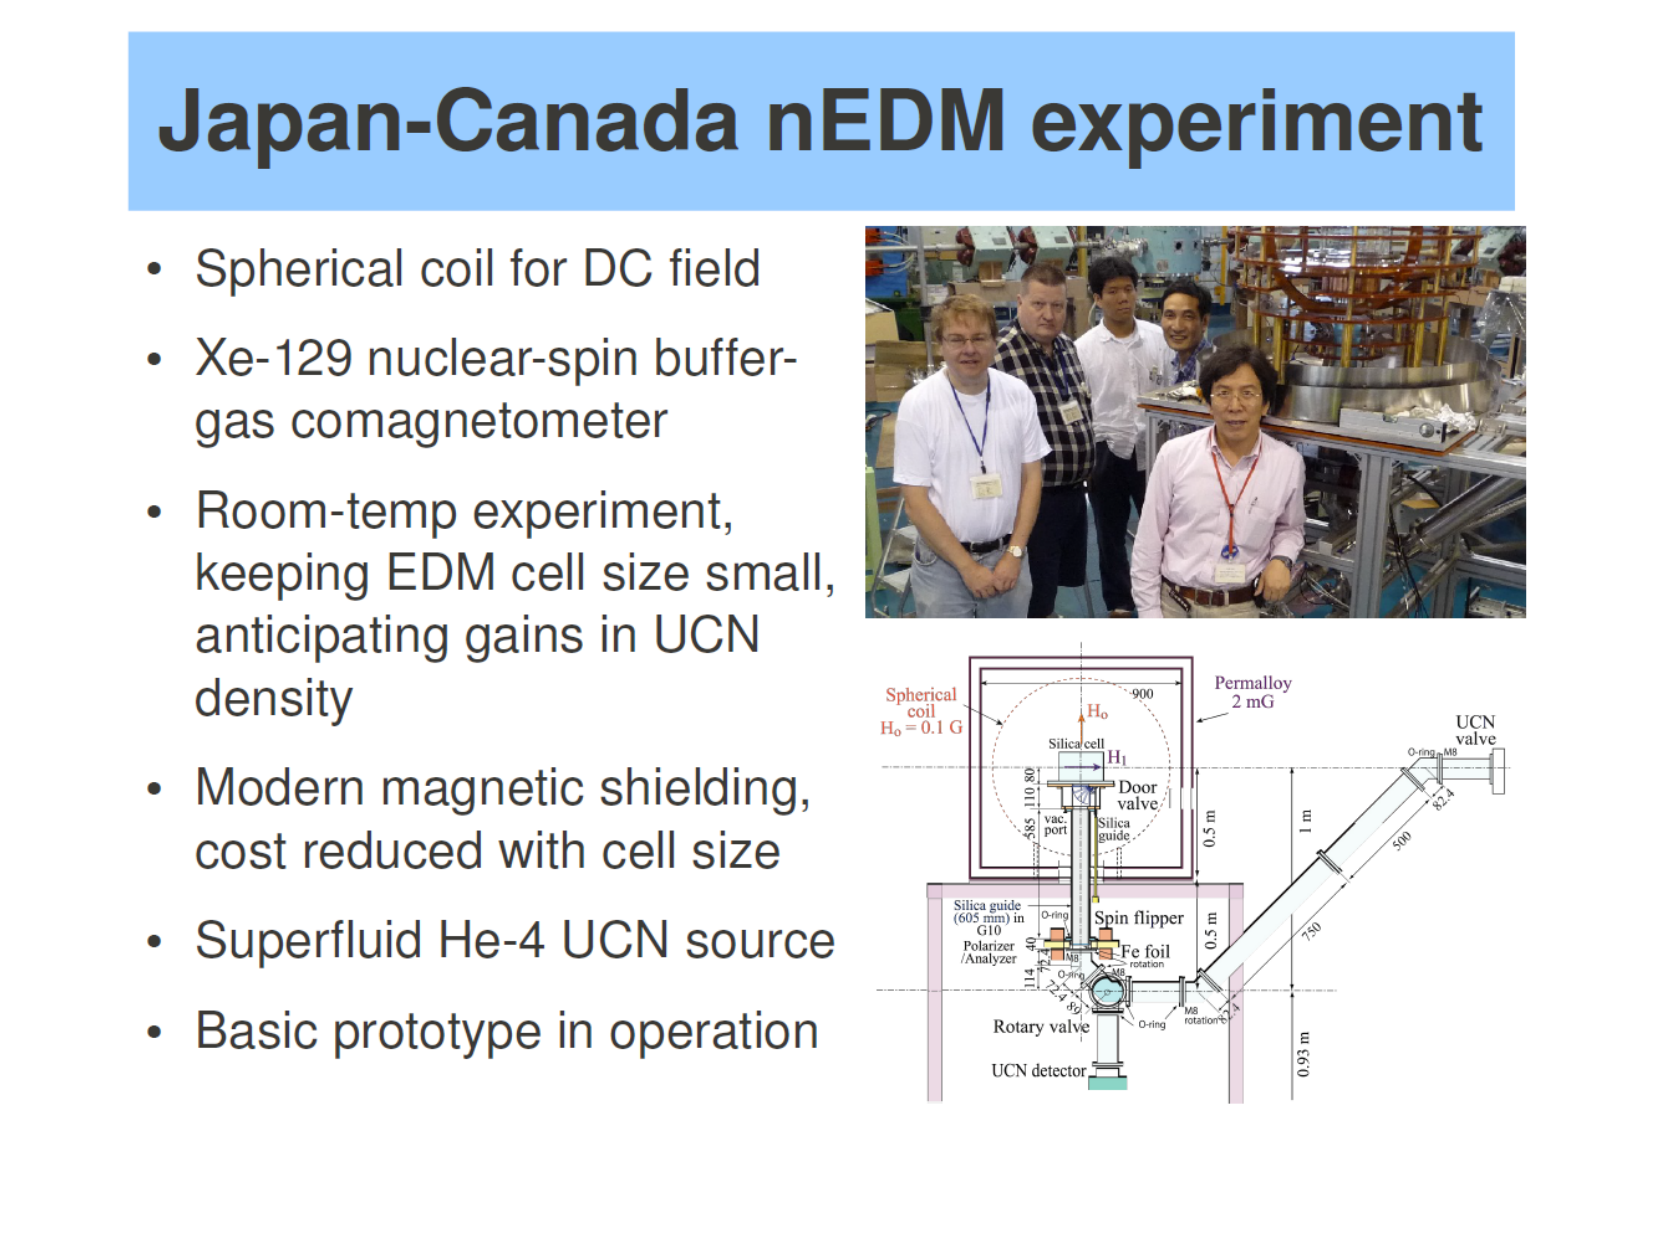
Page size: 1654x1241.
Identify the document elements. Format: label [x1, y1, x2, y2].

picture [120, 20, 1533, 1109]
